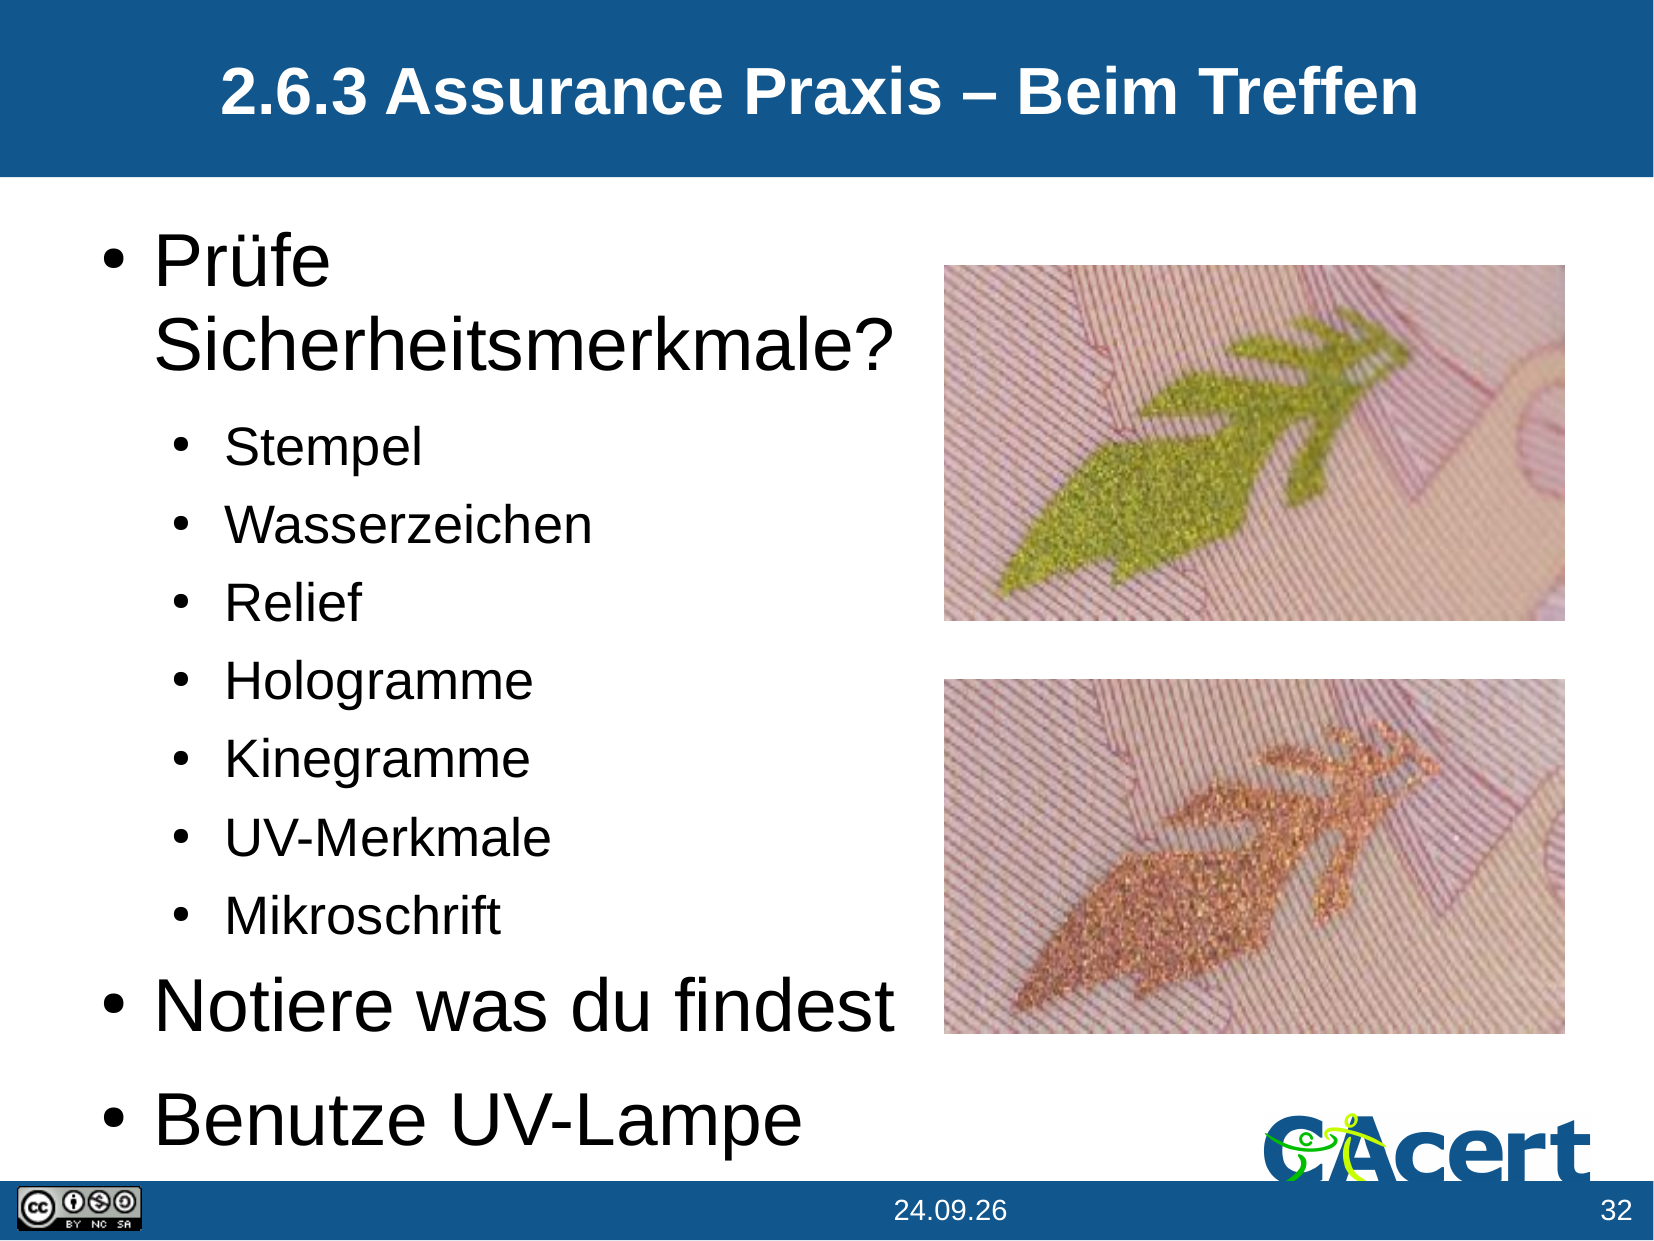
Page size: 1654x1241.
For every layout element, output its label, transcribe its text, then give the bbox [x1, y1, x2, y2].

title 2.6.3 Assurance Praxis – Beim Treffen [76, 17, 1565, 166]
picture [944, 265, 1565, 621]
picture [944, 679, 1565, 1034]
picture [17, 1186, 142, 1231]
picture [1263, 1112, 1591, 1181]
list Prüfe Sicherheitsmerkmale? Stempel Wasserzeichen Relief Hologramme Kinegramme UV-Merkmale Mikroschrift Notiere was du findest Benutze UV-Lampe [82, 218, 1571, 1162]
